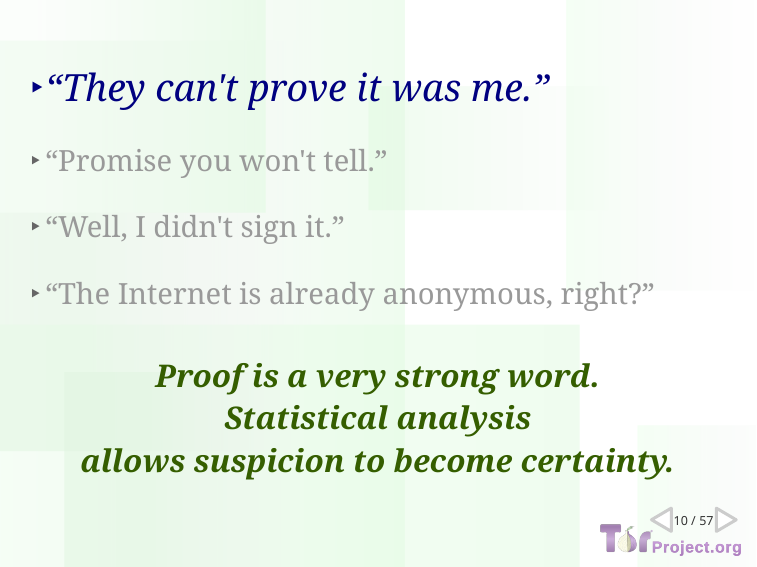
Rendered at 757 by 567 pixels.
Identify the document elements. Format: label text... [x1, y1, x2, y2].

picture [0, 0, 757, 567]
text_box “They can't prove it was me.” “Promise you won't tell.” “Well, I didn't sign it.” “The Internet is already anonymous, right?” [0, 0, 756, 376]
picture [310, 463, 317, 470]
picture [252, 463, 259, 470]
picture [129, 463, 136, 470]
picture [452, 463, 459, 470]
text_box Proof is a very strong word. Statistical analysis allows suspicion to become certainty. [0, 376, 756, 463]
picture [399, 463, 406, 470]
picture [372, 463, 379, 470]
